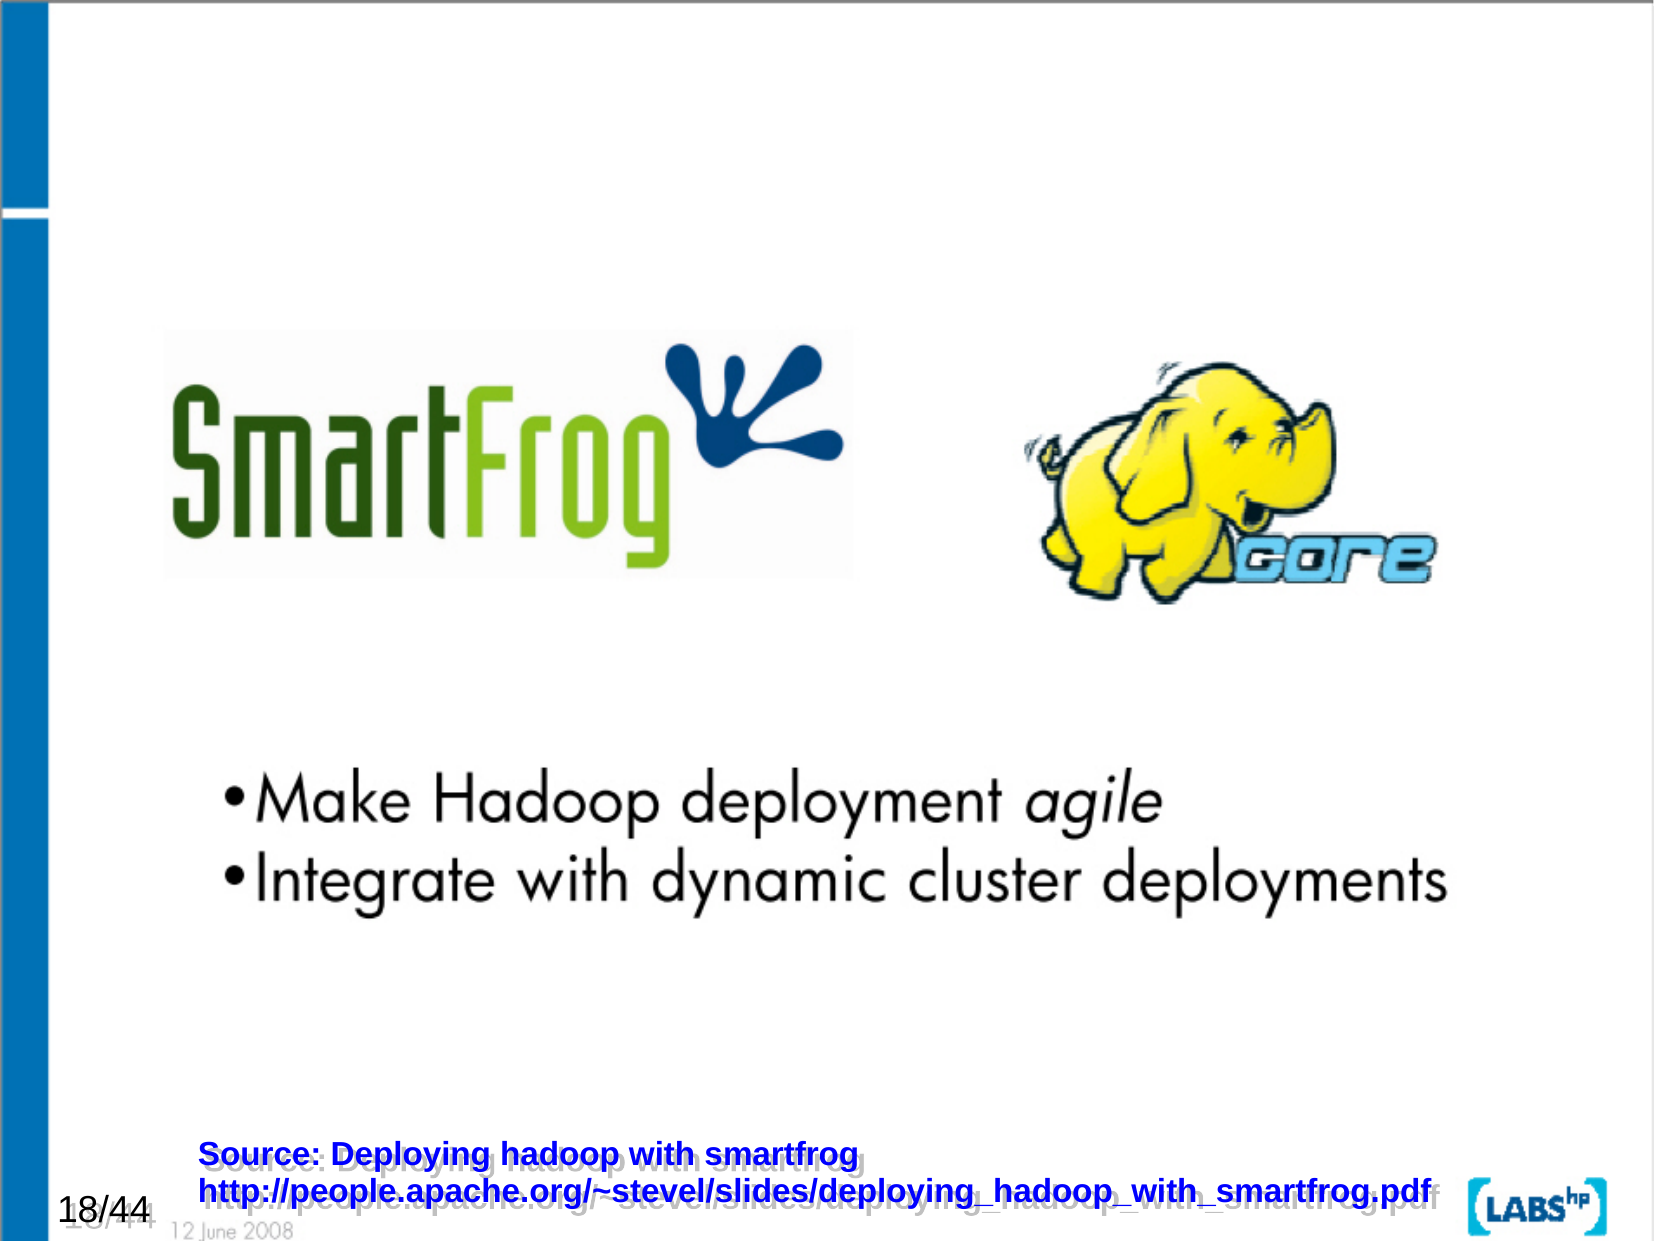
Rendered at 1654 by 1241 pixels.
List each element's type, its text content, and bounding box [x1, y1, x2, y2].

picture [0, 0, 1654, 1241]
text_box 16/44 [17, 1181, 166, 1239]
text_box Source: Deploying hadoop with smartfrog http://people.apache.org/~stevel/slides/deploying_hadoop_with_smartfrog.pdf [183, 1127, 1512, 1220]
